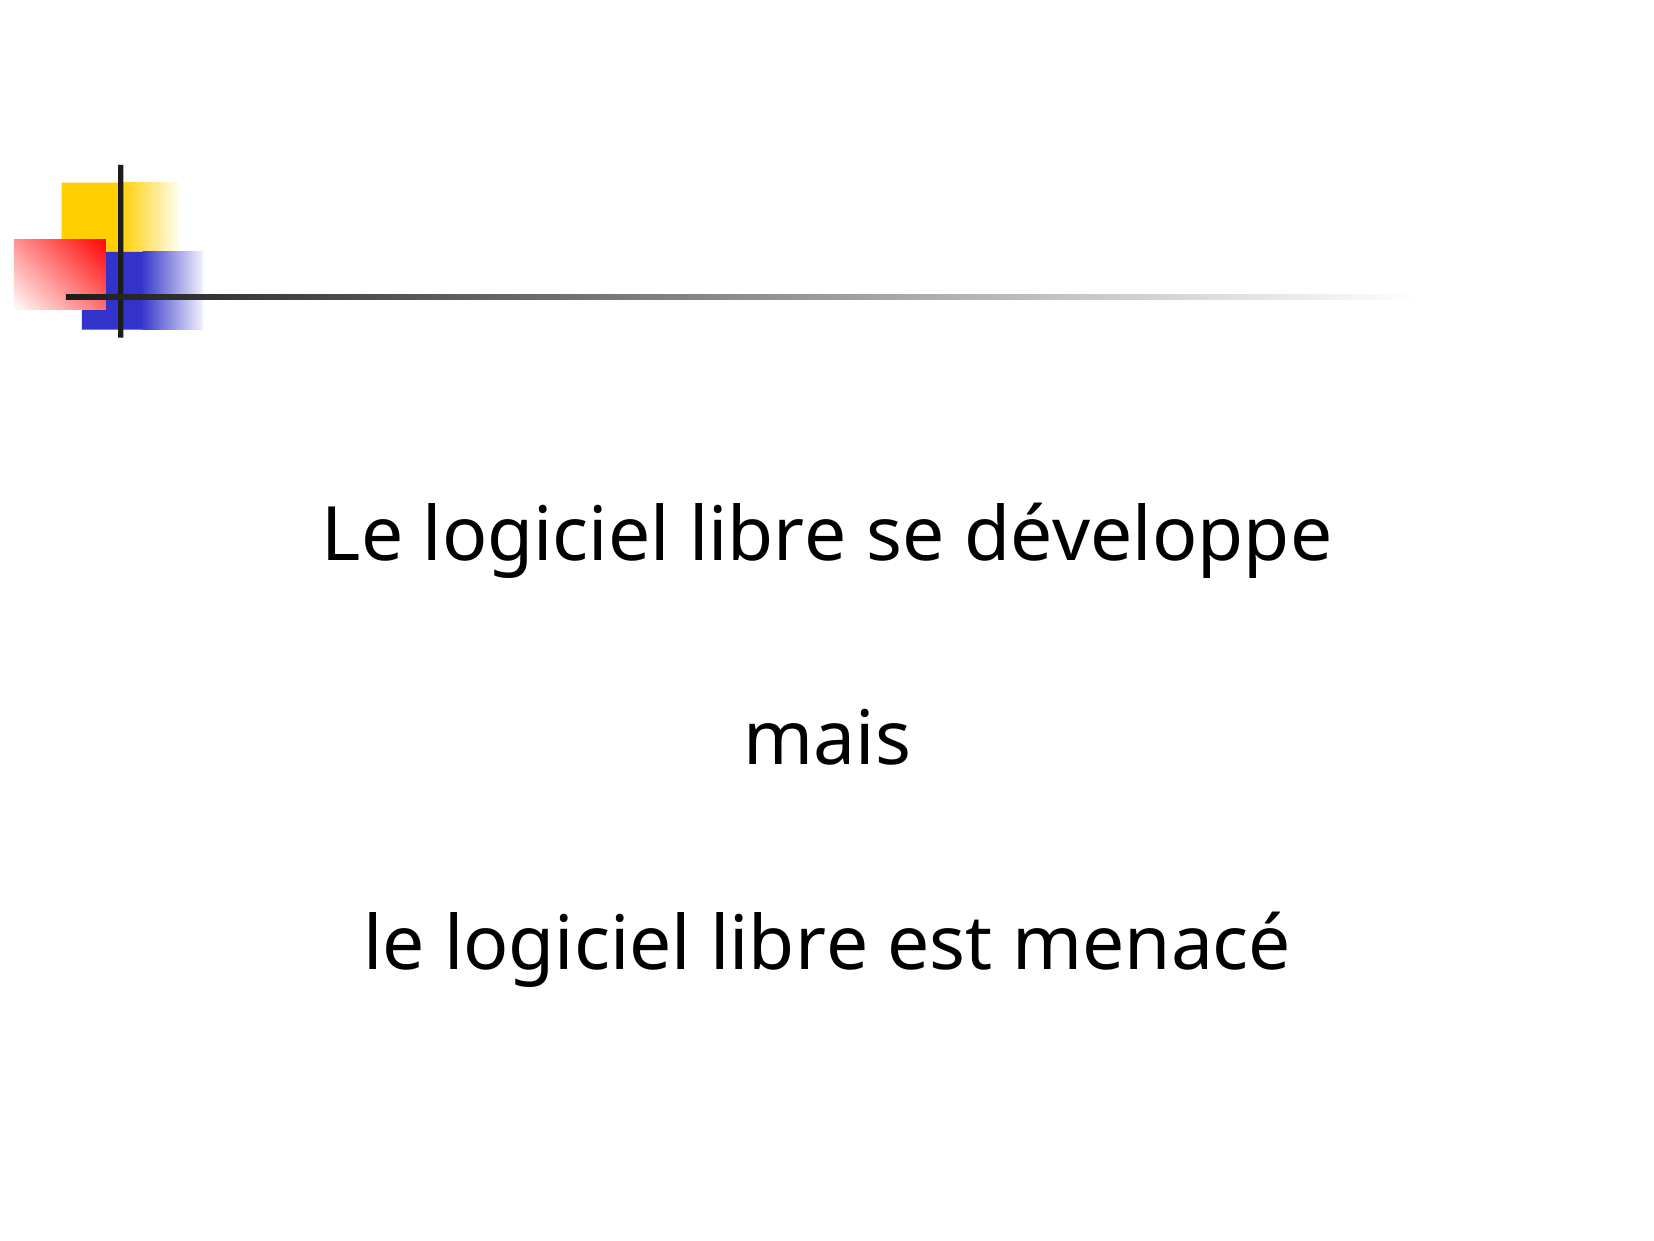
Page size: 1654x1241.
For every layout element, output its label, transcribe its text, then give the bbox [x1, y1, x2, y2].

subtitle Le logiciel libre se développe mais le logiciel libre est menacé [121, 344, 1534, 1127]
title [121, 102, 1534, 311]
